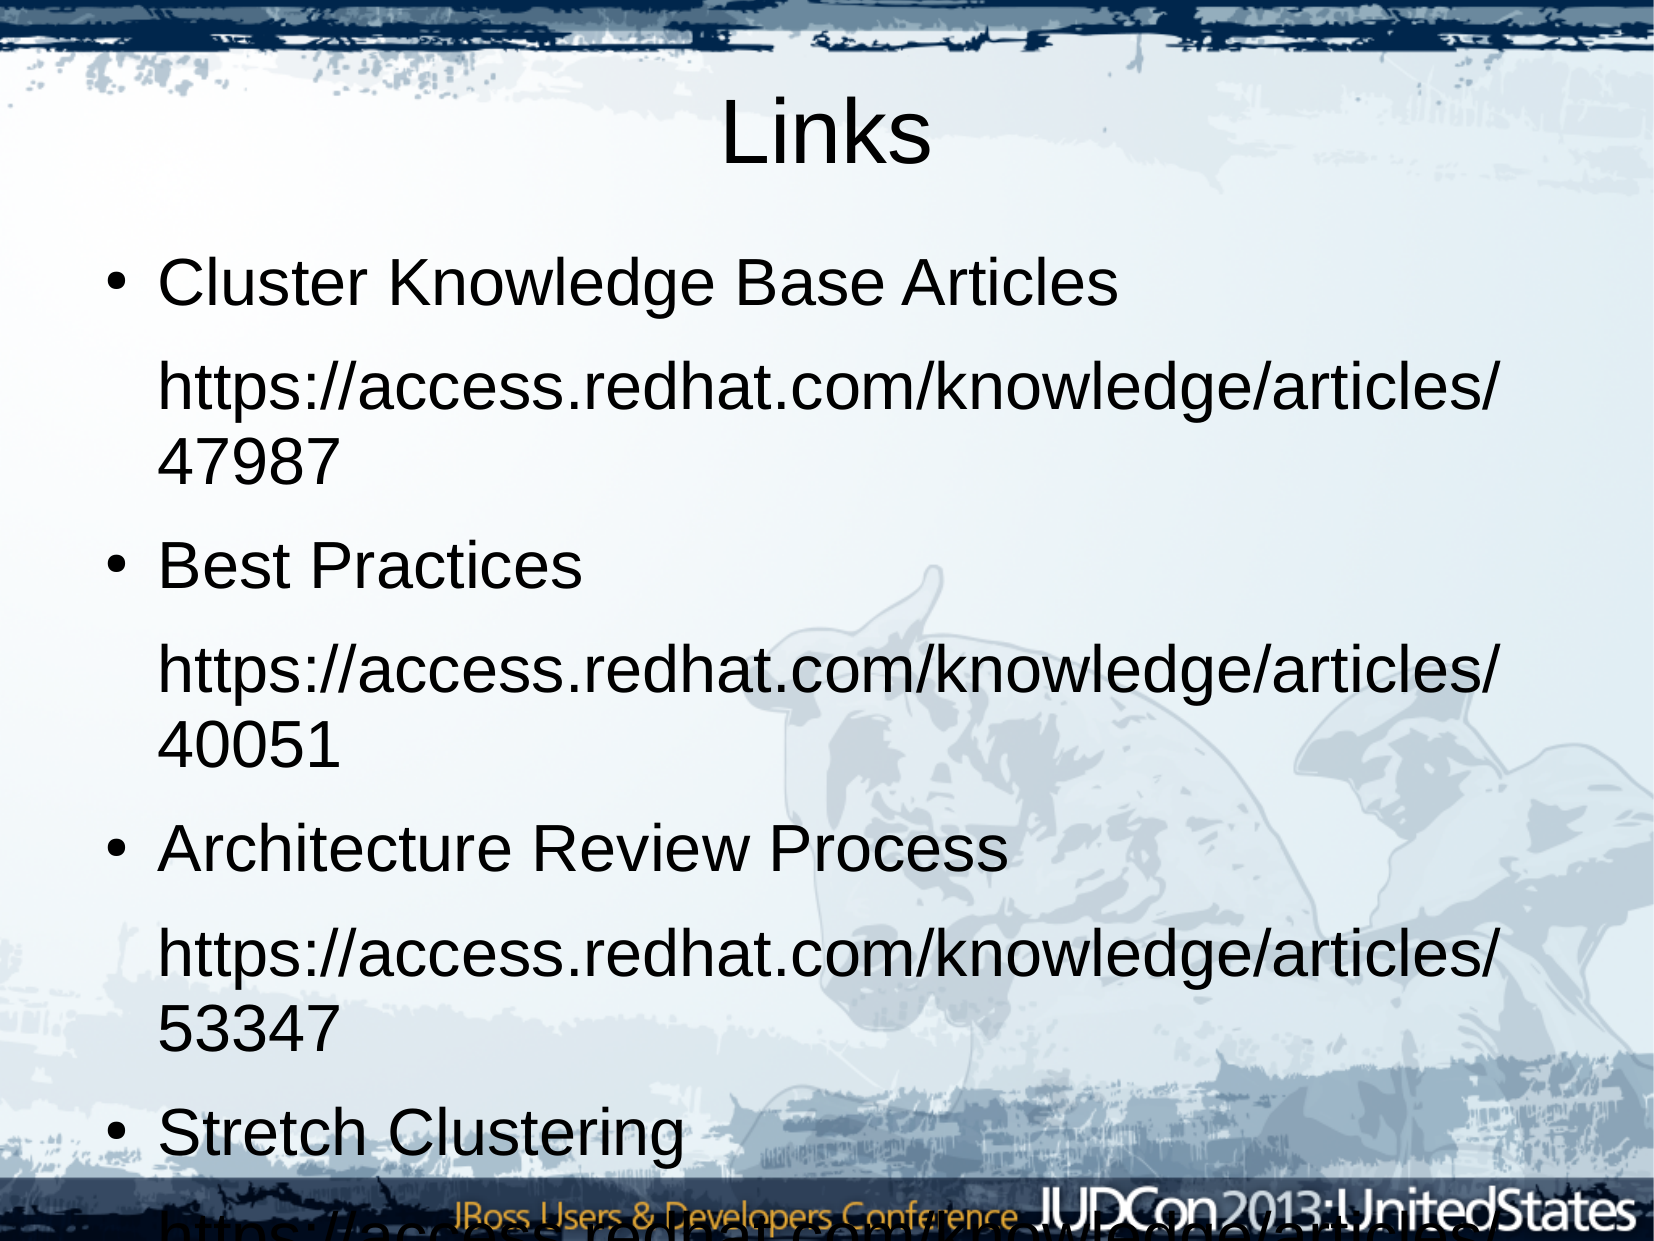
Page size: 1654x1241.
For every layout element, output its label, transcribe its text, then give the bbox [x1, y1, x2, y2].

title Links [82, 37, 1571, 226]
picture [0, 0, 1654, 1241]
list Cluster Knowledge Base Articles https://access.redhat.com/knowledge/articles/47987 Best Practices https://access.redhat.com/knowledge/articles/40051 Architecture Review Process https://access.redhat.com/knowledge/articles/53347 Stretch Clustering https://access.redhat.com/knowledge/articles/27136 [86, 244, 1576, 1241]
